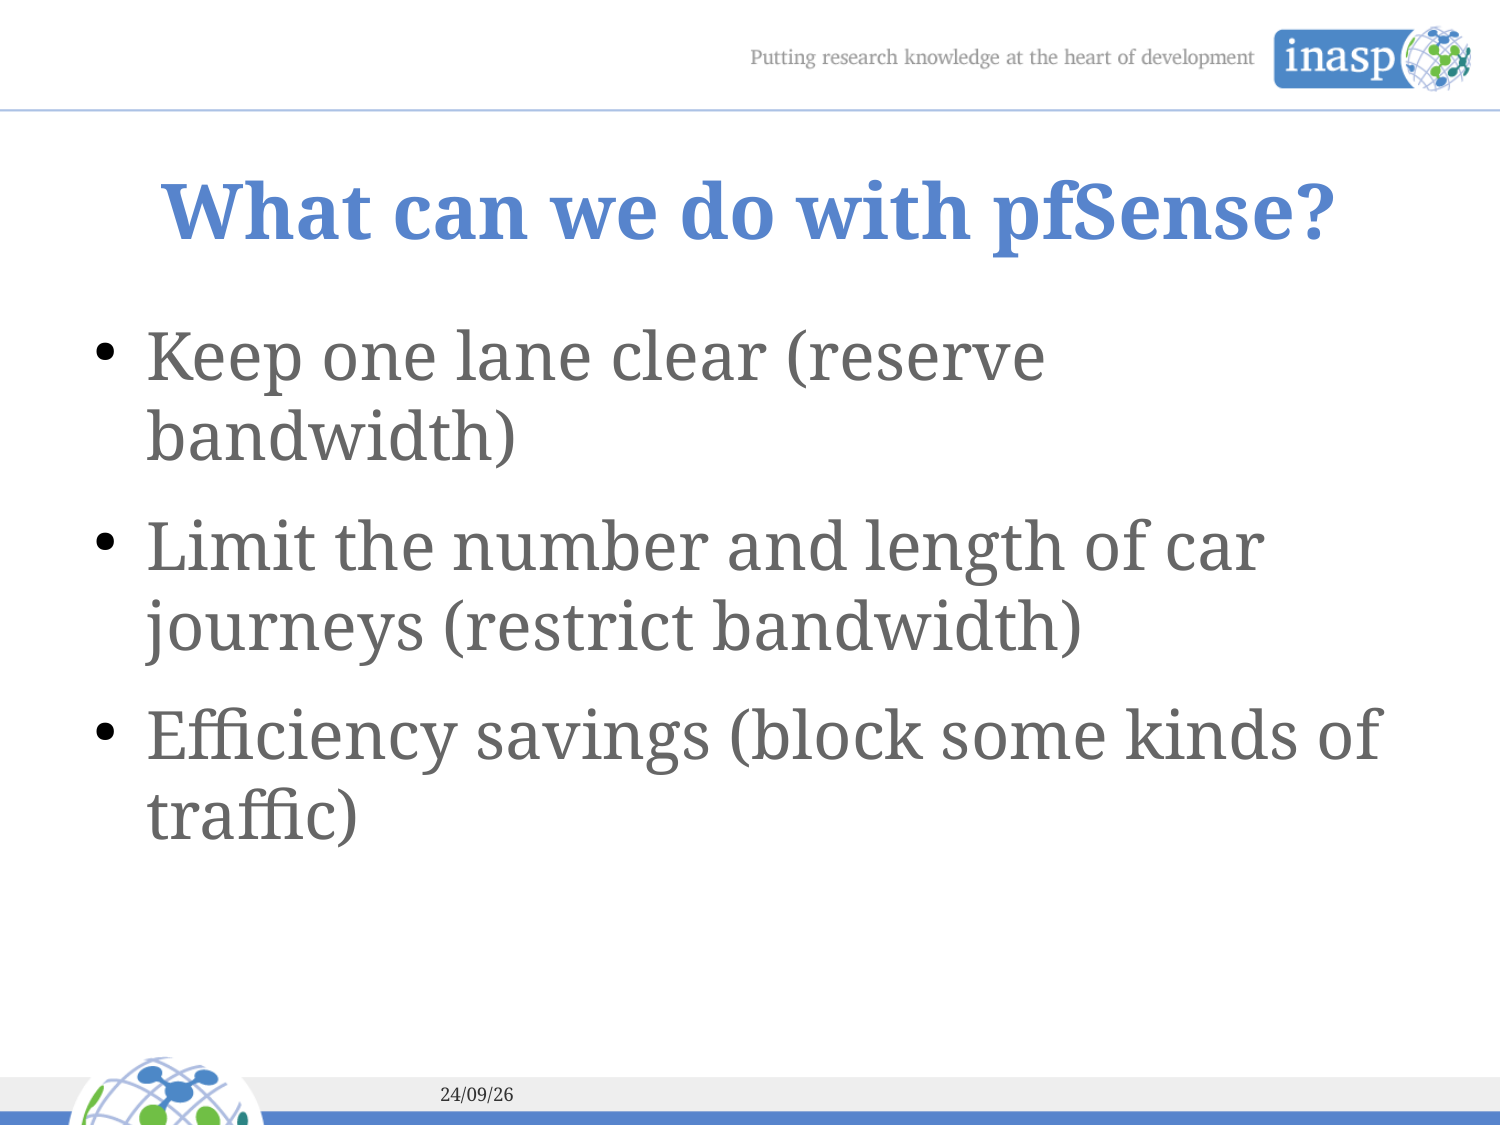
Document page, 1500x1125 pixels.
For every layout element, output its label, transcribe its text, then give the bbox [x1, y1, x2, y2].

list Keep one lane clear (reserve bandwidth) Limit the number and length of car journeys (restrict bandwidth) Efficiency savings (block some kinds of traffic) [75, 313, 1426, 967]
picture [0, 0, 1500, 1125]
title What can we do with pfSense? [75, 129, 1426, 313]
